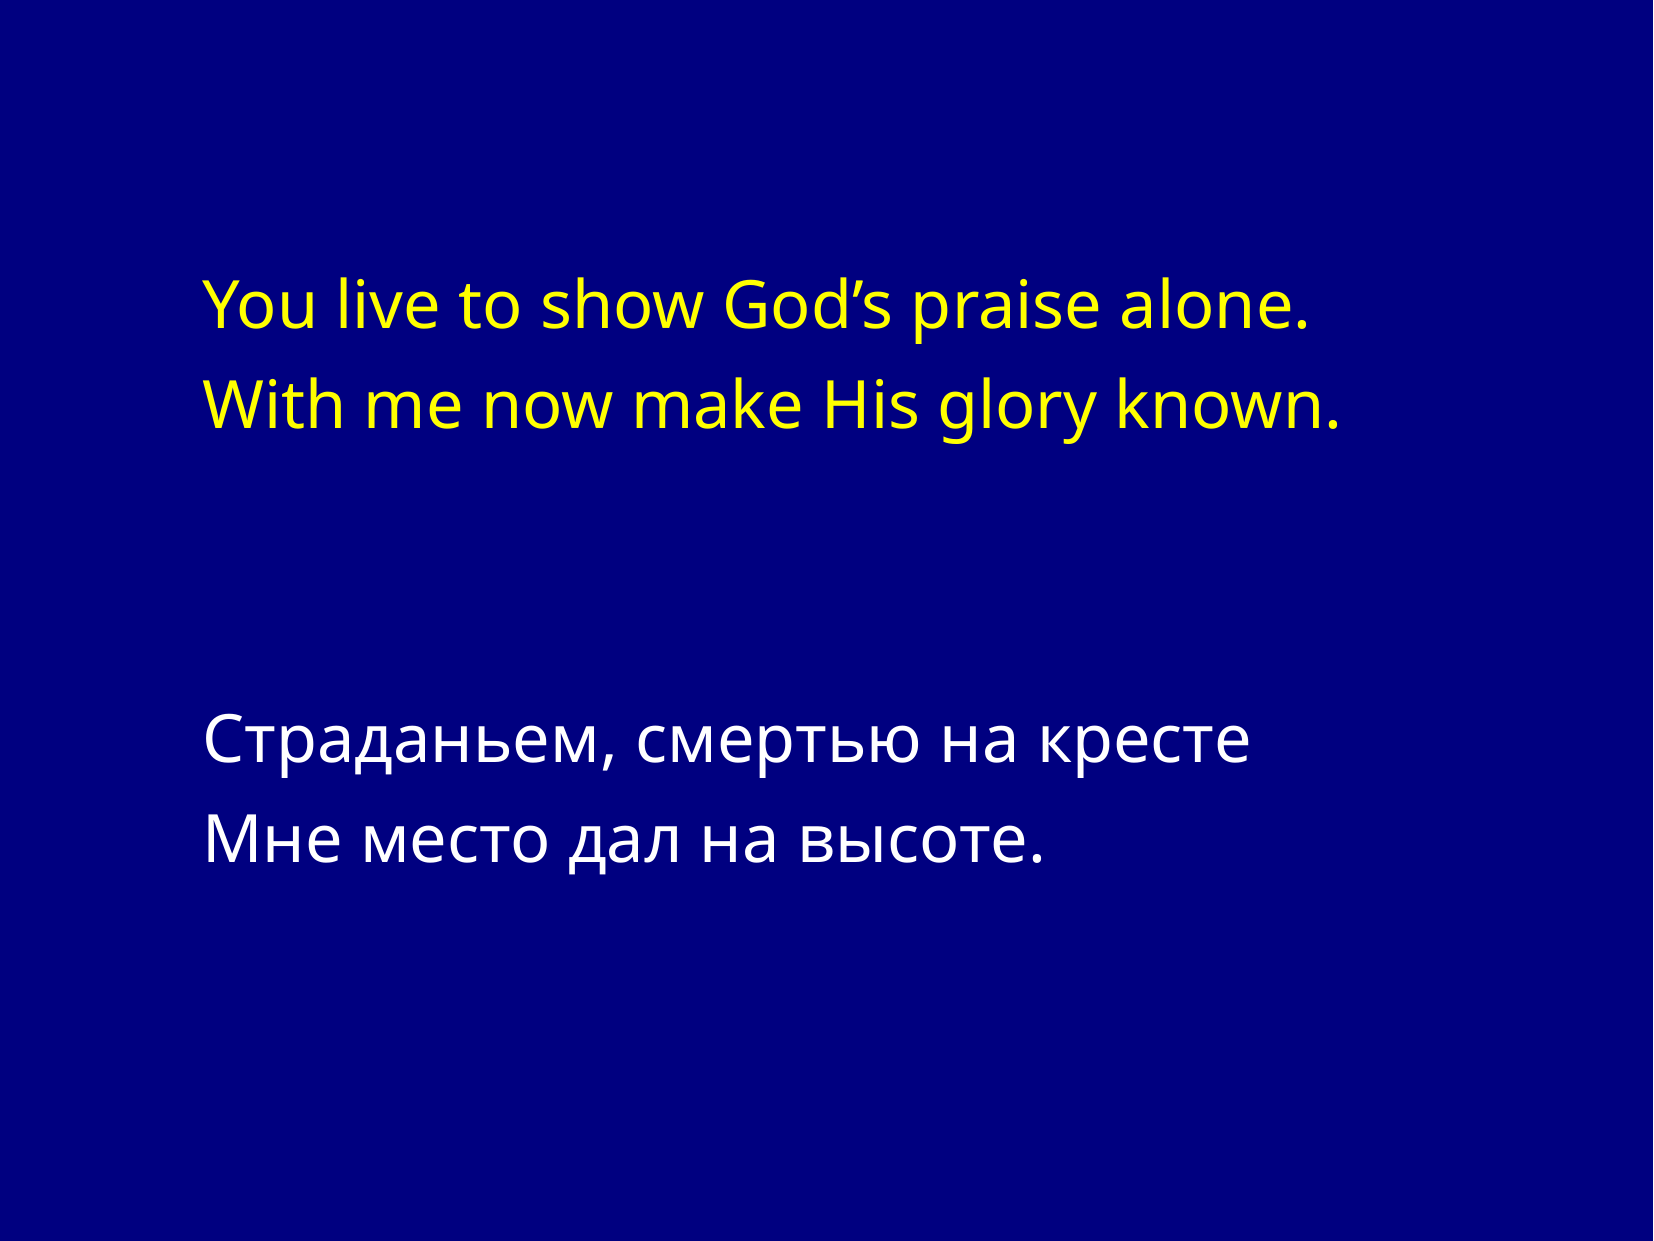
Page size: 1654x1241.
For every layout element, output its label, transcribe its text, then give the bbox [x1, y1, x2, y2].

text_box You live to show God’s praise alone. With me now make His glory known. [75, 150, 1576, 638]
text_box Страданьем, смертью на кресте Мне место дал на высоте. [75, 675, 1576, 1163]
